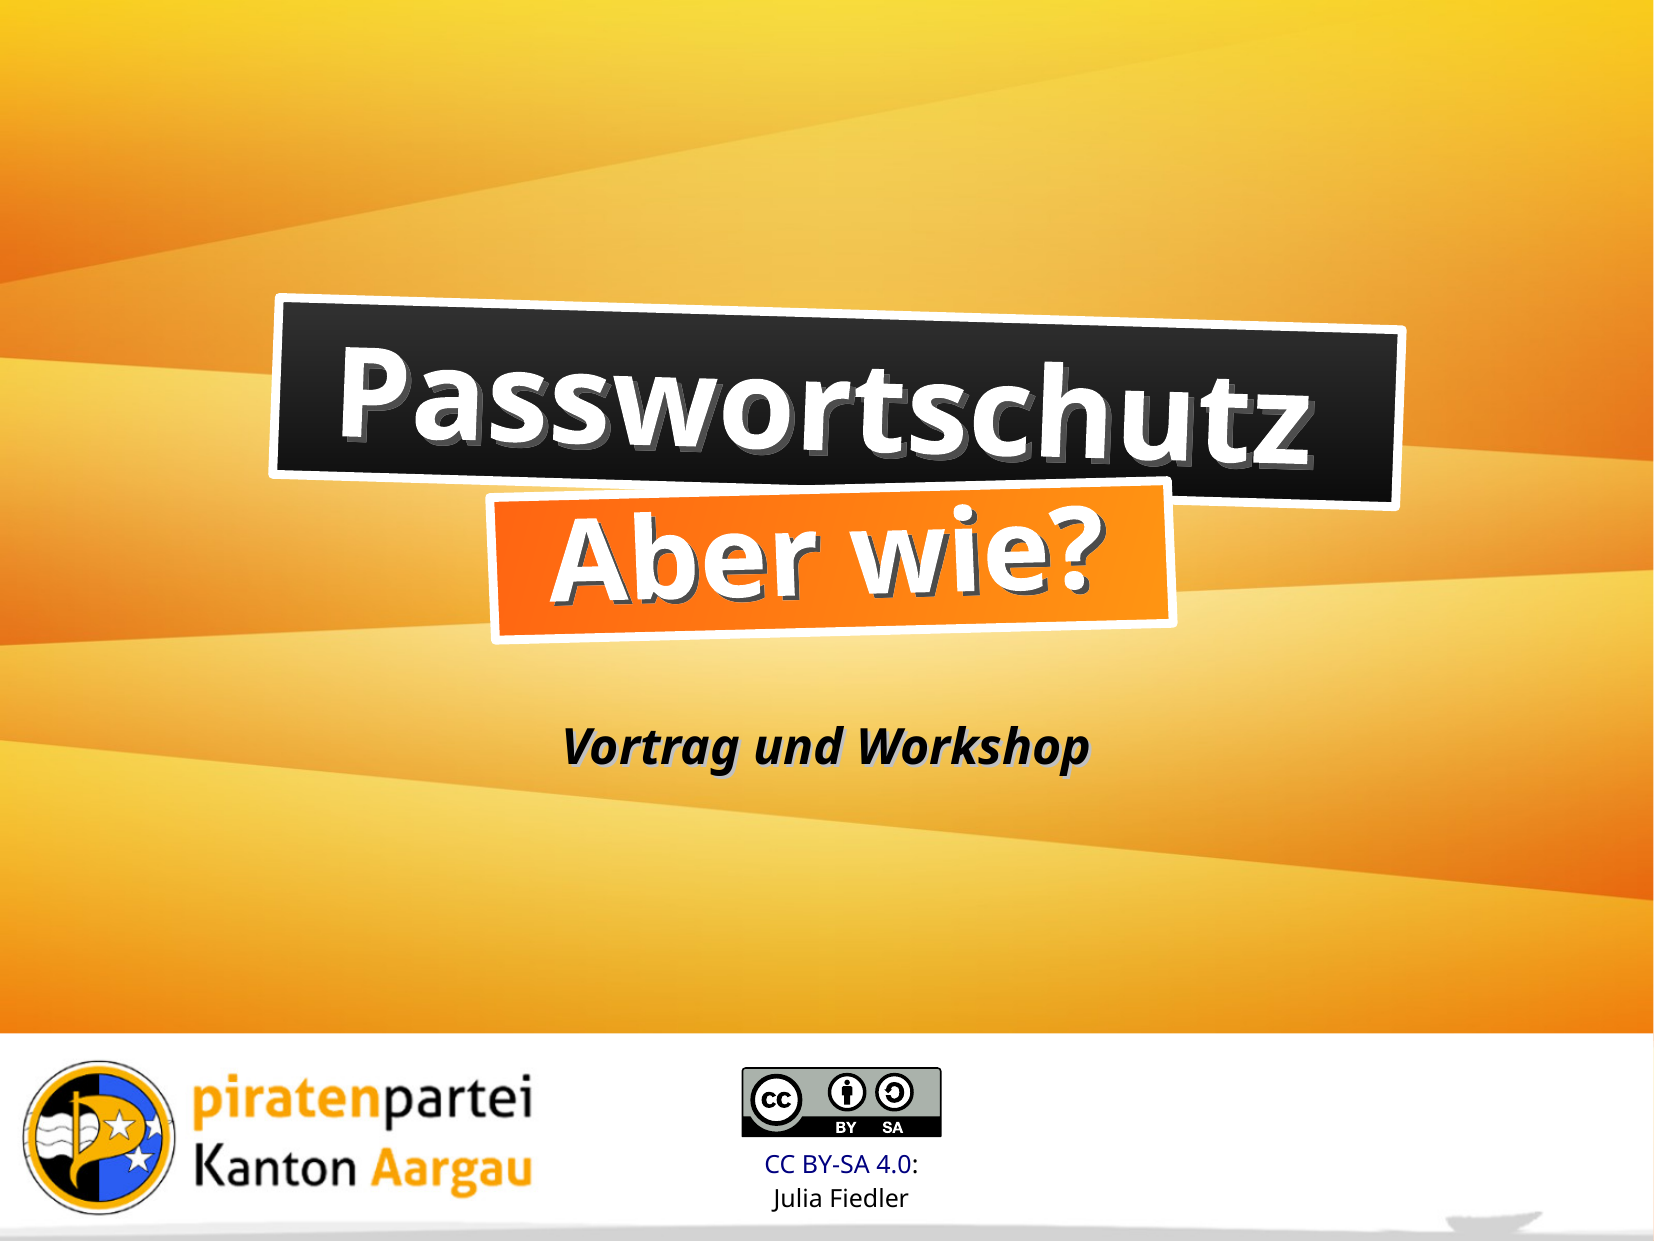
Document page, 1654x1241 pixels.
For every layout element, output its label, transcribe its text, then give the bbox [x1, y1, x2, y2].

picture [0, 1041, 1654, 1241]
text_box Aber wie? [489, 480, 1174, 641]
text_box Passwortschutz [272, 297, 1403, 507]
picture [0, 0, 1654, 614]
text_box CC BY-SA 4.0: Julia Fiedler [708, 1139, 975, 1211]
subtitle Vortrag und Workshop [0, 614, 1654, 1041]
